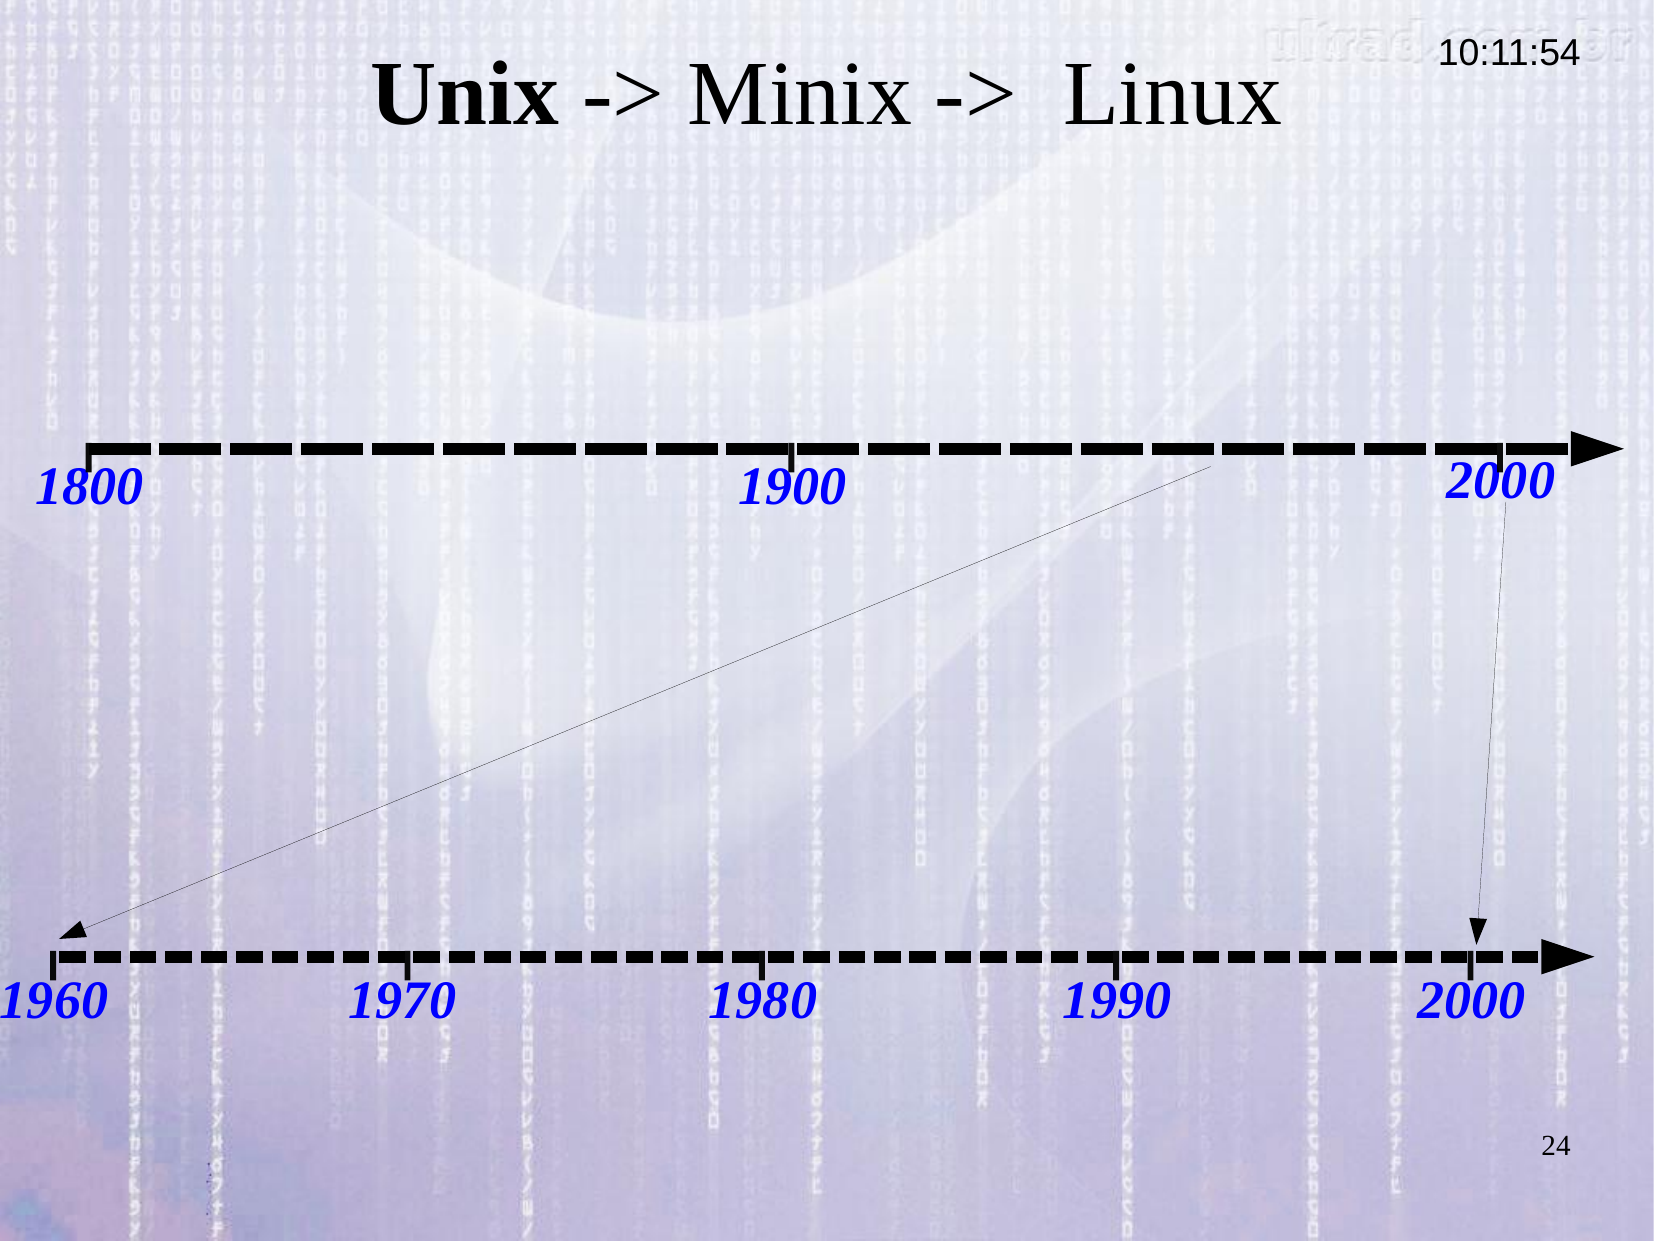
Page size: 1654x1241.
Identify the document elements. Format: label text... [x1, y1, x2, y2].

text_box Unix -> Minix -> Linux [29, 35, 1625, 171]
text_box 2000 [1431, 443, 1589, 529]
text_box 1970 [333, 962, 491, 1048]
text_box 2000 [1402, 962, 1560, 1048]
text_box 1980 [693, 962, 851, 1048]
text_box 1990 [1048, 962, 1205, 1048]
text_box 1900 [723, 448, 880, 534]
picture [0, 0, 1654, 1241]
text_box 1960 [0, 962, 142, 1048]
text_box 1800 [20, 448, 178, 534]
text_box 10:53:36 [1423, 23, 1631, 94]
